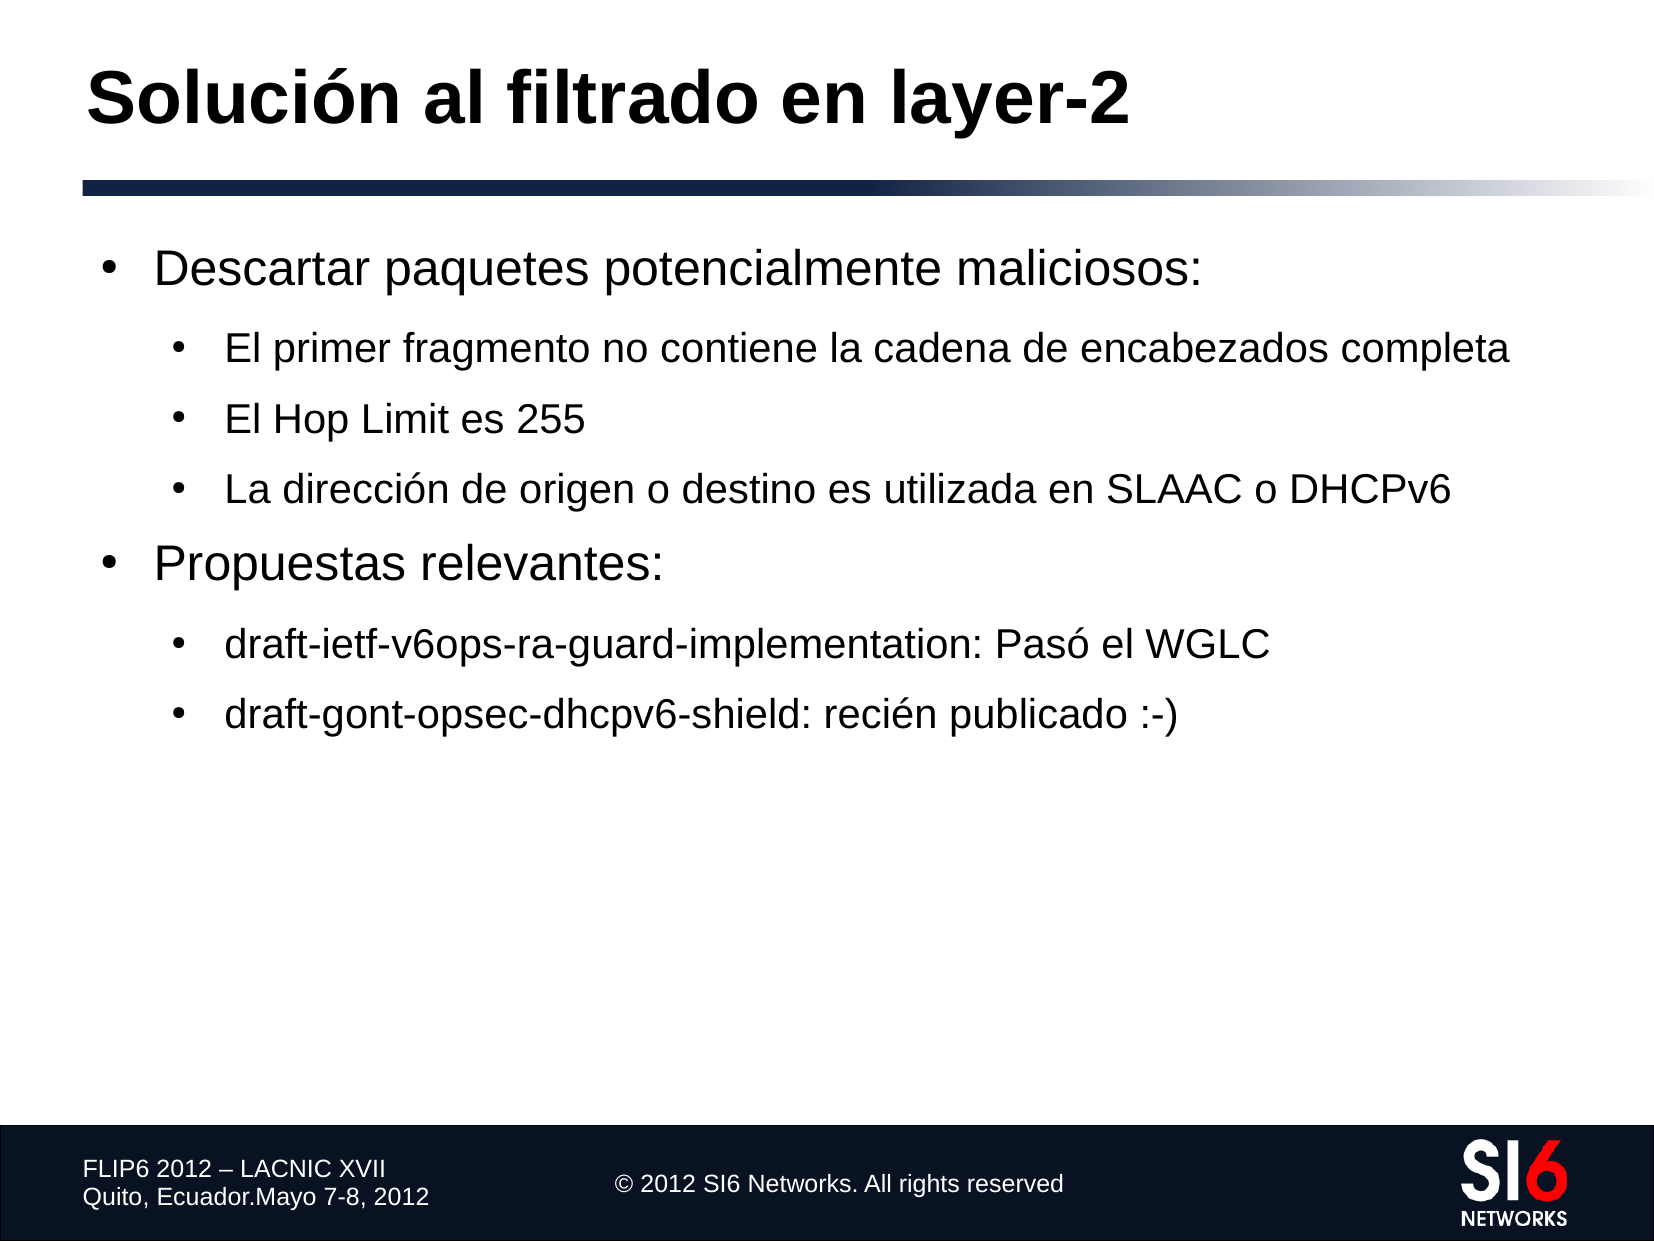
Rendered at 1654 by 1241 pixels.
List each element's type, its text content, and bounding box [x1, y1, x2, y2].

list Descartar paquetes potencialmente maliciosos: El primer fragmento no contiene la cadena de encabezados completa El Hop Limit es 255 La dirección de origen o destino es utilizada en SLAAC o DHCPv6 Propuestas relevantes: draft-ietf-v6ops-ra-guard-implementation: Pasó el WGLC draft-gont-opsec-dhcpv6-shield: recién publicado :-) [82, 240, 1571, 1059]
title Solución al filtrado en layer-2 [86, 30, 1576, 166]
picture [1461, 1139, 1567, 1226]
